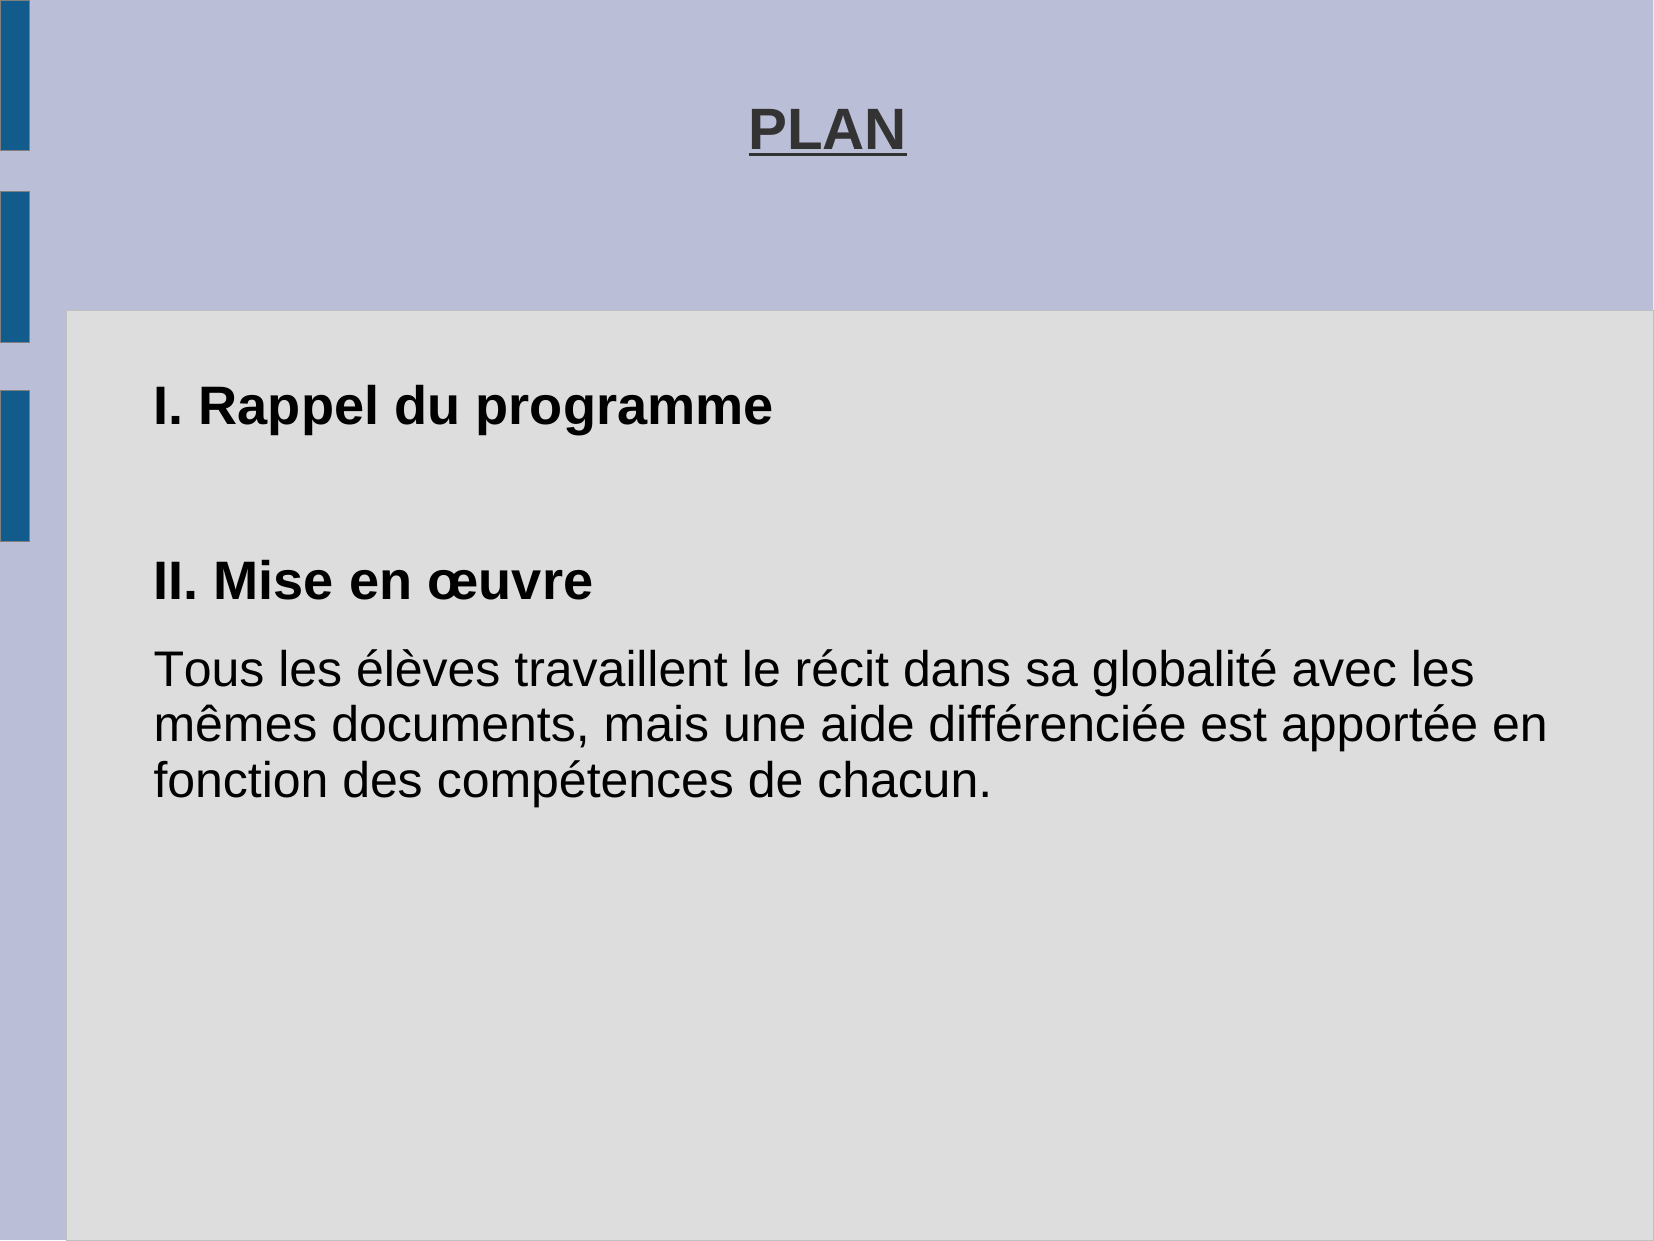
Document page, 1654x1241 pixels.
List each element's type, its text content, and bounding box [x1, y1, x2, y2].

list I. Rappel du programme II. Mise en œuvre Tous les élèves travaillent le récit dans sa globalité avec les mêmes documents, mais une aide différenciée est apportée en fonction des compétences de chacun. [82, 290, 1571, 1109]
title PLAN [121, 91, 1534, 290]
